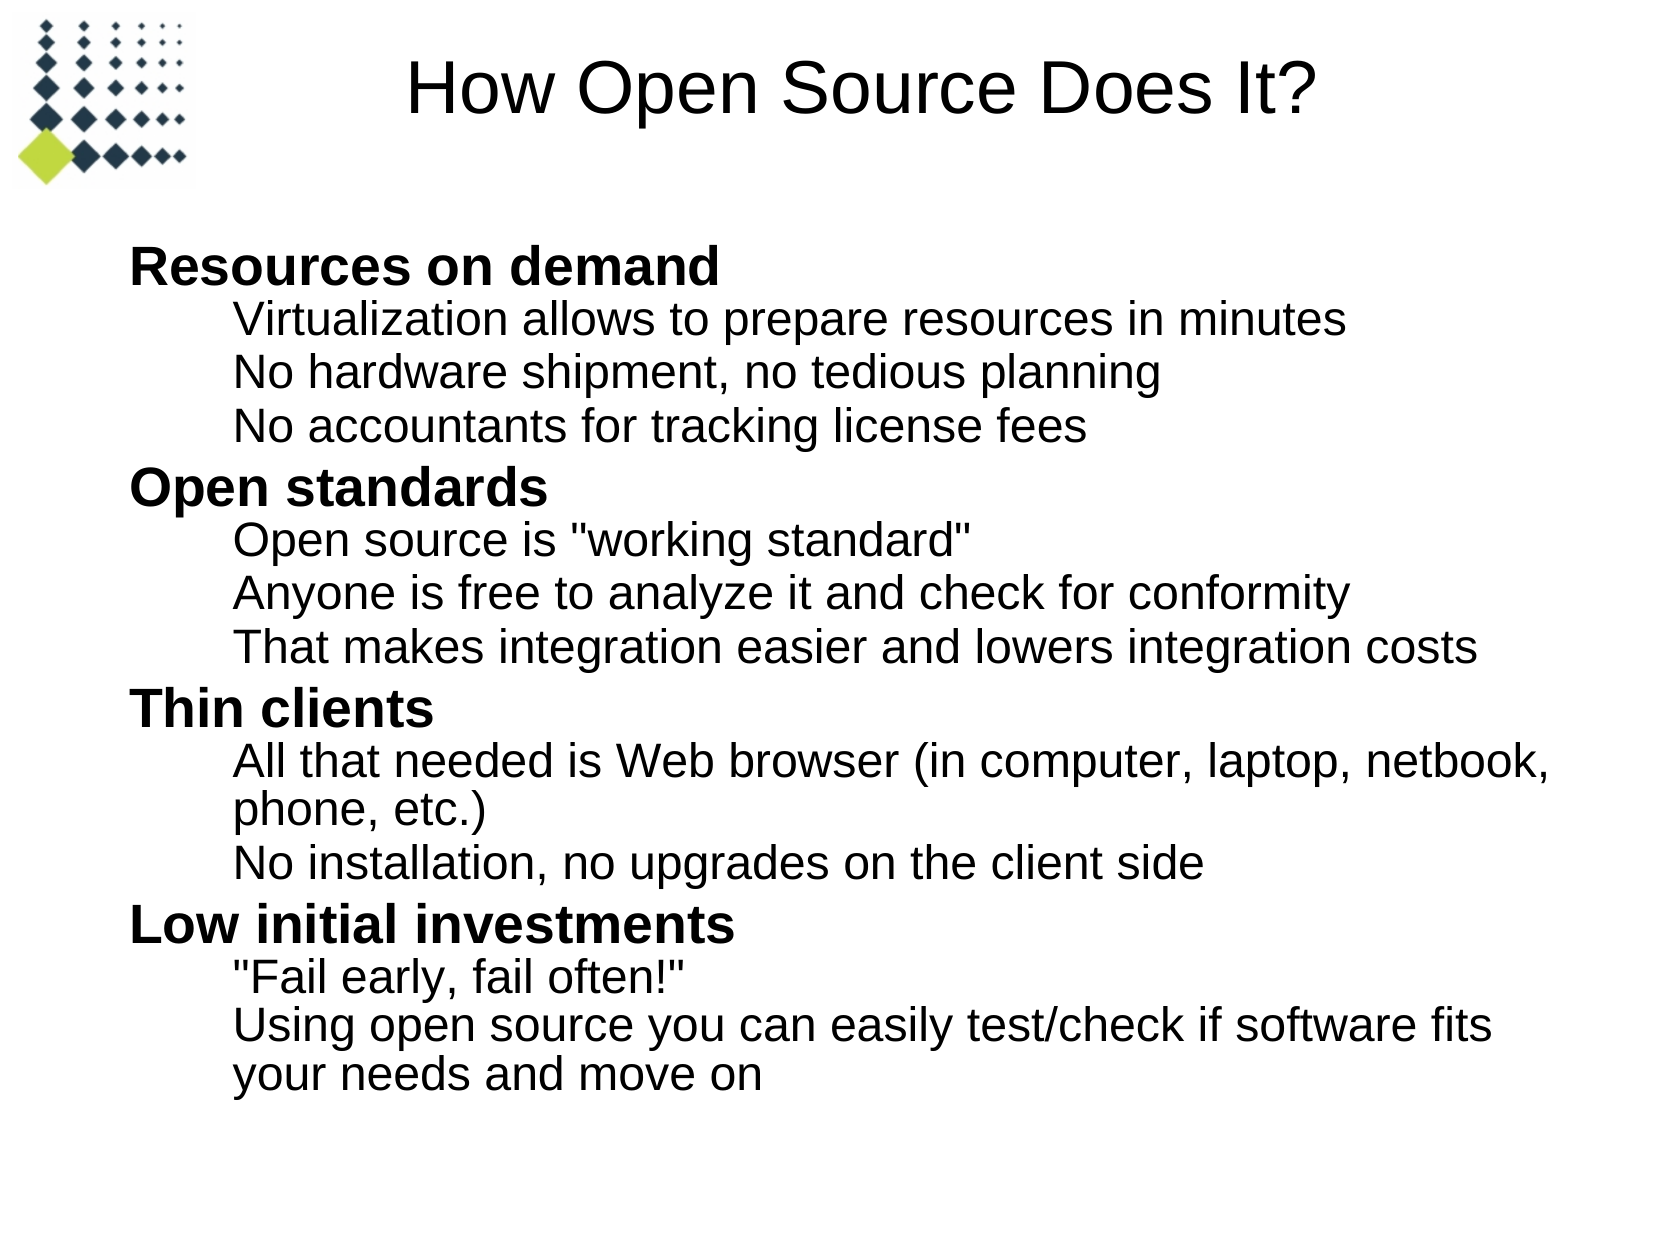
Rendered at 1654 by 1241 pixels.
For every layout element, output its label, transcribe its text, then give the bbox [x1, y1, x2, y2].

title How Open Source Does It? [153, 48, 1571, 133]
list Resources on demand Virtualization allows to prepare resources in minutes No hardware shipment, no tedious planning No accountants for tracking license fees Open standards Open source is "working standard" Anyone is free to analyze it and check for conformity That makes integration easier and lowers integration costs Thin clients All that needed is Web browser (in computer, laptop, netbook, phone, etc.) No installation, no upgrades on the client side Low initial investments "Fail early, fail often!" Using open source you can easily test/check if software fits your needs and move on [82, 236, 1569, 1107]
picture [12, 12, 196, 189]
